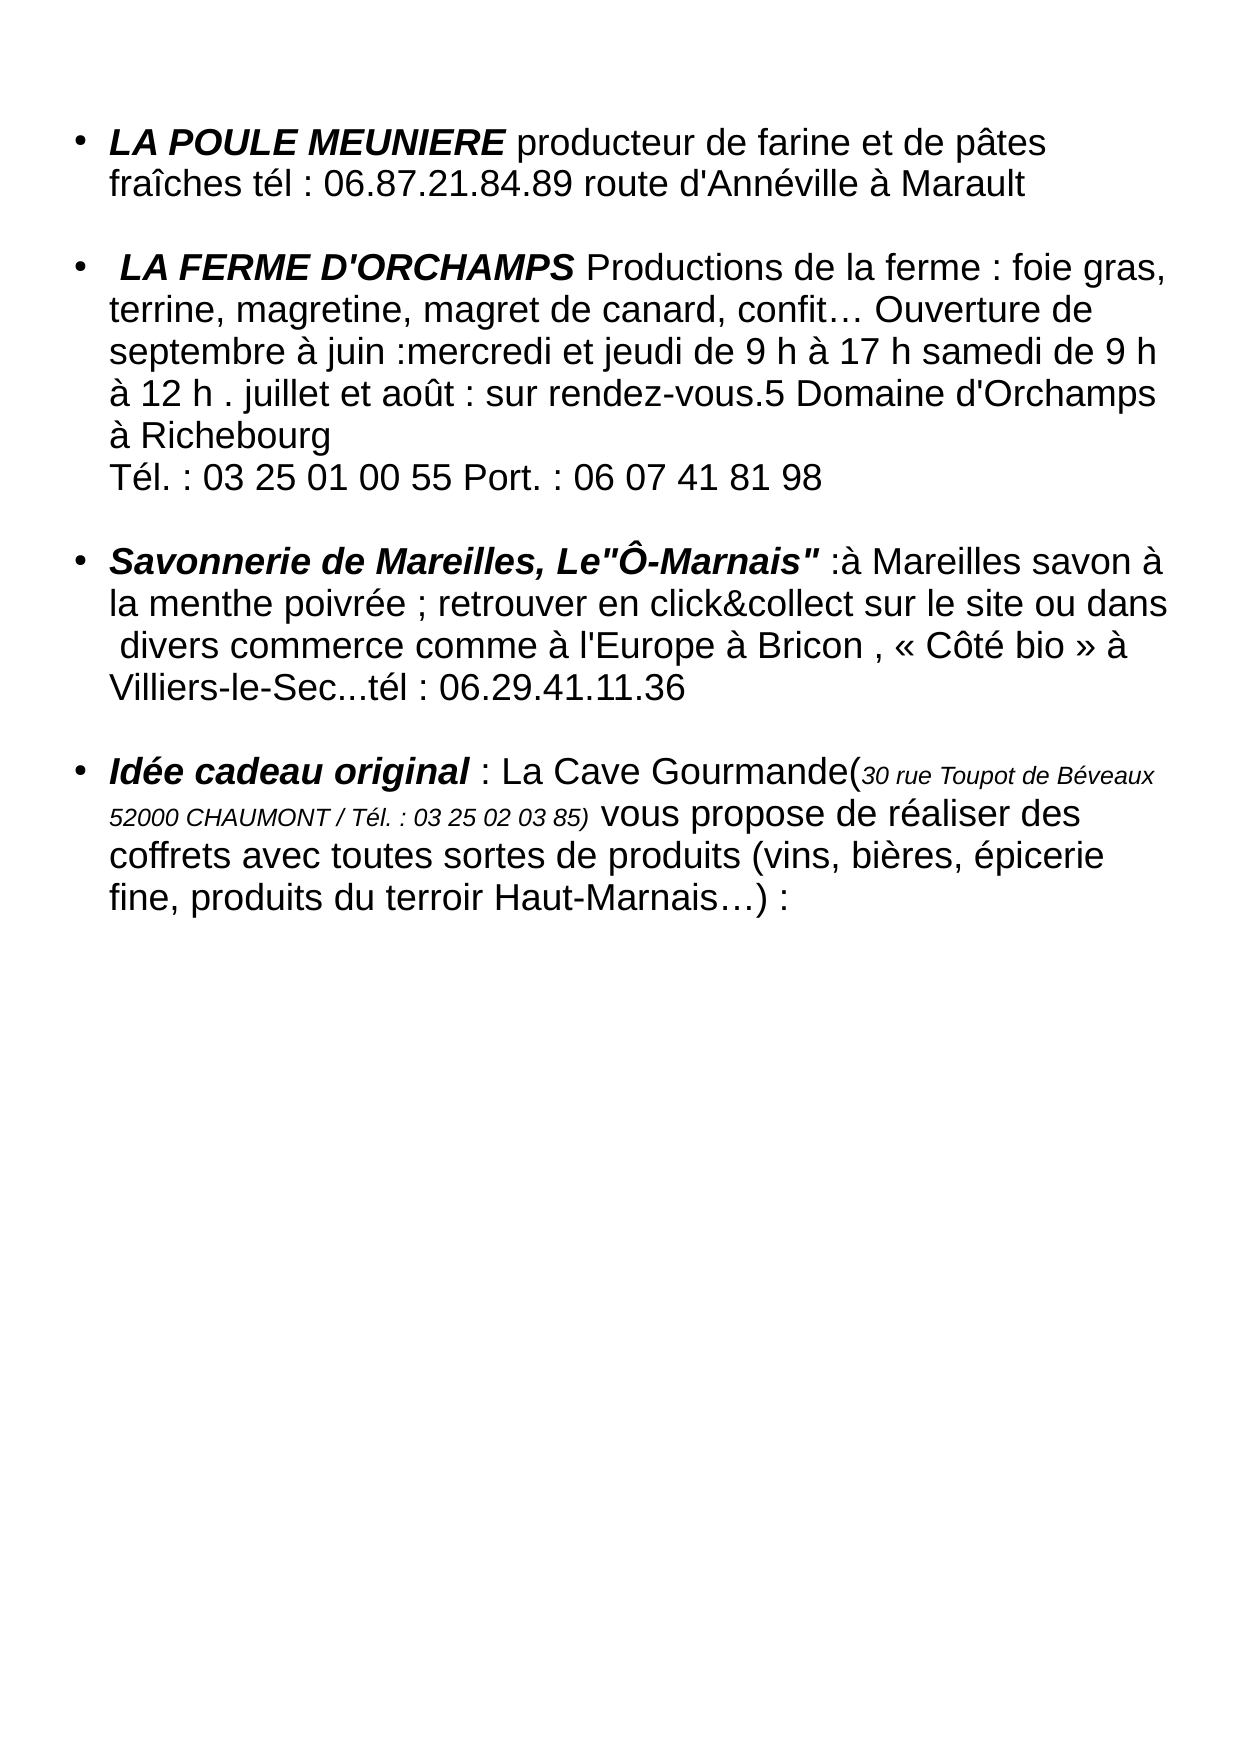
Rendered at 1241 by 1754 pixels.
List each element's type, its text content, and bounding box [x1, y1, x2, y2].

text_box LA POULE MEUNIERE producteur de farine et de pâtes fraîches tél : 06.87.21.84.89 route d'Annéville à Marault LA FERME D'ORCHAMPS Productions de la ferme : foie gras, terrine, magretine, magret de canard, confit… Ouverture de septembre à juin :mercredi et jeudi de 9 h à 17 h samedi de 9 h à 12 h . juillet et août : sur rendez-vous.5 Domaine d'Orchamps à Richebourg Tél. : 03 25 01 00 55 Port. : 06 07 41 81 98 Savonnerie de Mareilles, Le"Ô-Marnais" :à Mareilles savon à la menthe poivrée ; retrouver en click&collect sur le site ou dans divers commerce comme à l'Europe à Bricon , « Côté bio » à Villiers-le-Sec...tél : 06.29.41.11.36 Idée cadeau original : La Cave Gourmande(30 rue Toupot de Béveaux 52000 CHAUMONT / Tél. : 03 25 02 03 85) vous propose de réaliser des coffrets avec toutes sortes de produits (vins, bières, épicerie fine, produits du terroir Haut-Marnais…) : [59, 71, 1190, 1101]
